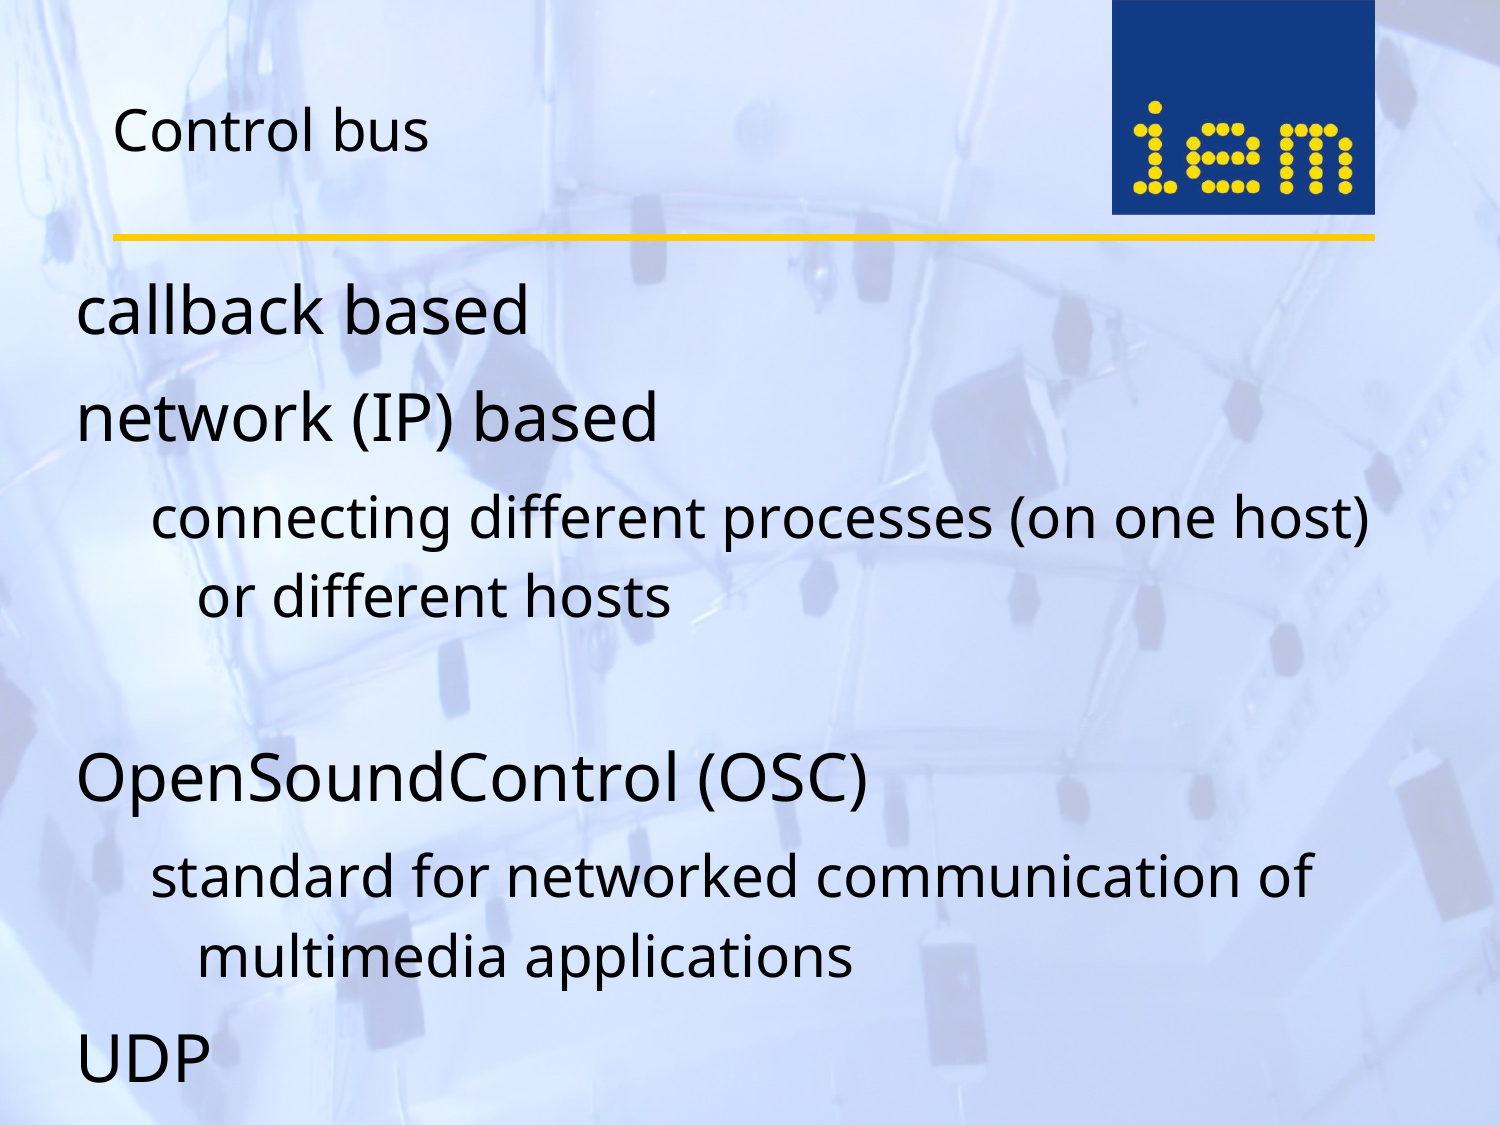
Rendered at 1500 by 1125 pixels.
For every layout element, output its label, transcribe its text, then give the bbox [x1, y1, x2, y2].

list callback based network (IP) based connecting different processes (on one host) or different hosts OpenSoundControl (OSC) standard for networked communication of multimedia applications UDP stateless, fast, little overhead [75, 263, 1425, 1101]
picture [0, 0, 1500, 1125]
title Control bus [112, 42, 1375, 216]
